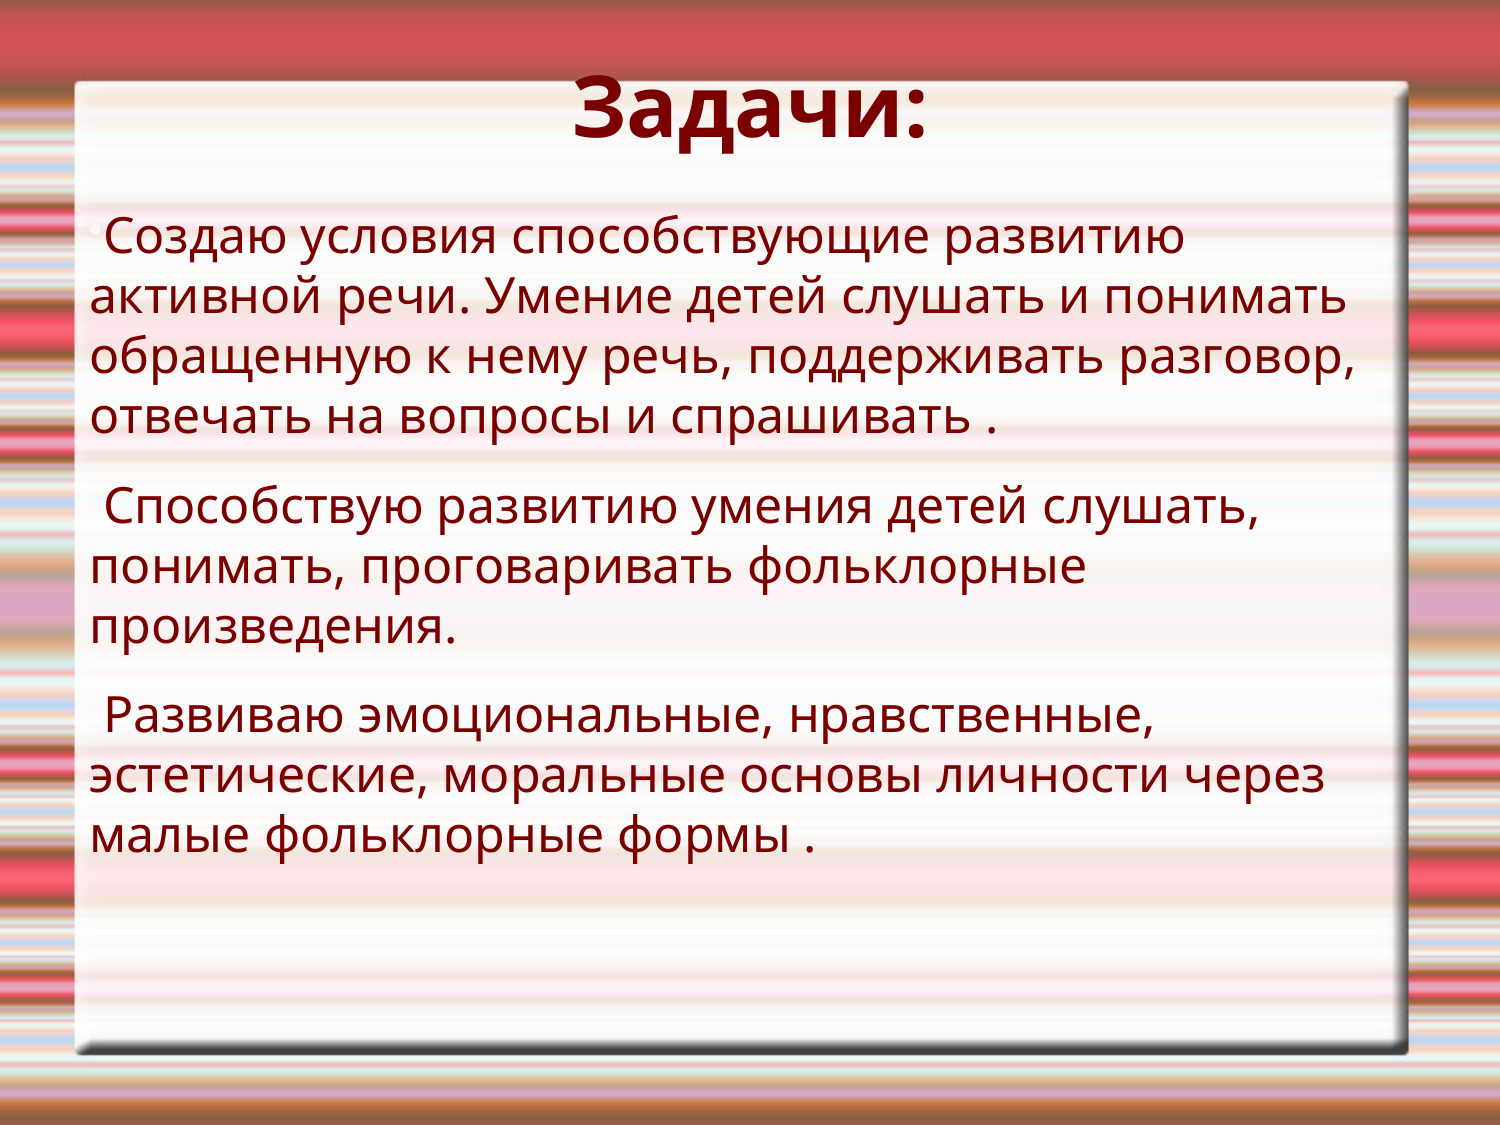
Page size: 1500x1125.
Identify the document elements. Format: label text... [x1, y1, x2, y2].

title Задачи: [75, 45, 1425, 149]
list Создаю условия способствующие развитию активной речи. Умение детей слушать и понимать обращенную к нему речь, поддерживать разговор, отвечать на вопросы и спрашивать . Способствую развитию умения детей слушать, понимать, проговаривать фольклорные произведения. Развиваю эмоциональные, нравственные, эстетические, моральные основы личности через малые фольклорные формы . [75, 196, 1425, 1125]
